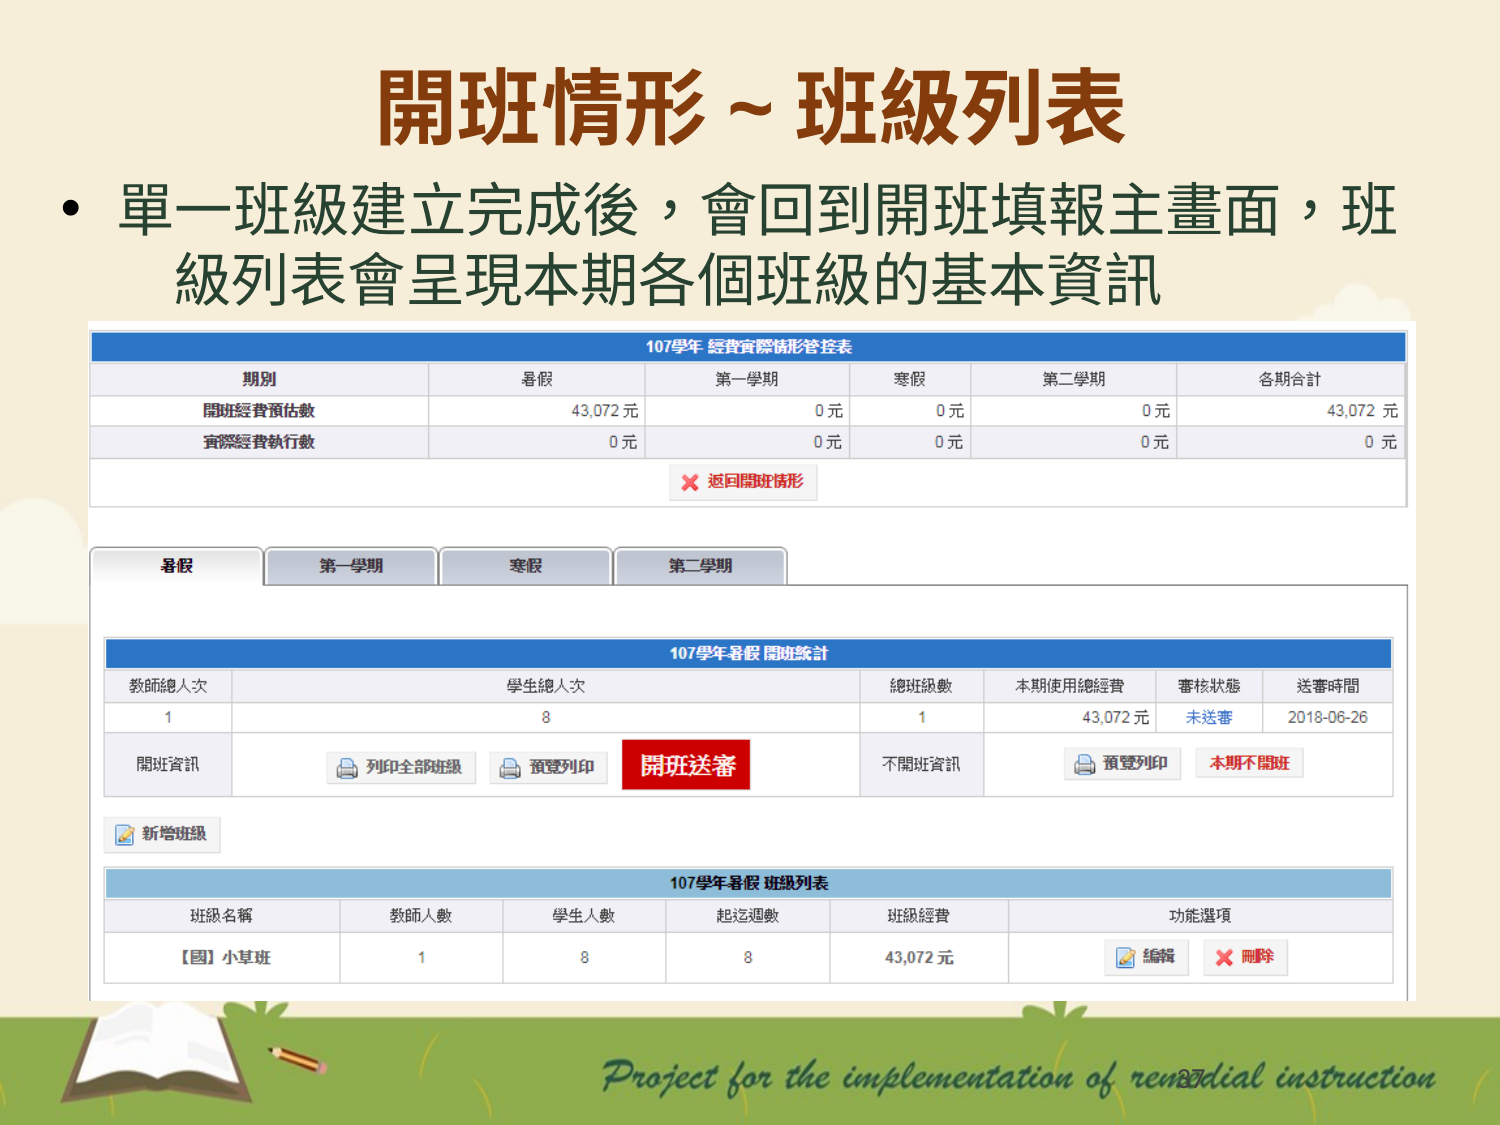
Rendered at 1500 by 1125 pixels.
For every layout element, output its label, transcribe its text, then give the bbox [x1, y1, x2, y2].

title 開班情形~班級列表 [13, 45, 1491, 178]
text_box 單一班級建立完成後，會回到開班填報主畫面，班級列表會呈現本期各個班級的基本資訊 [46, 178, 1454, 320]
picture [88, 321, 1416, 1001]
text_box [1161, 1046, 1499, 1107]
